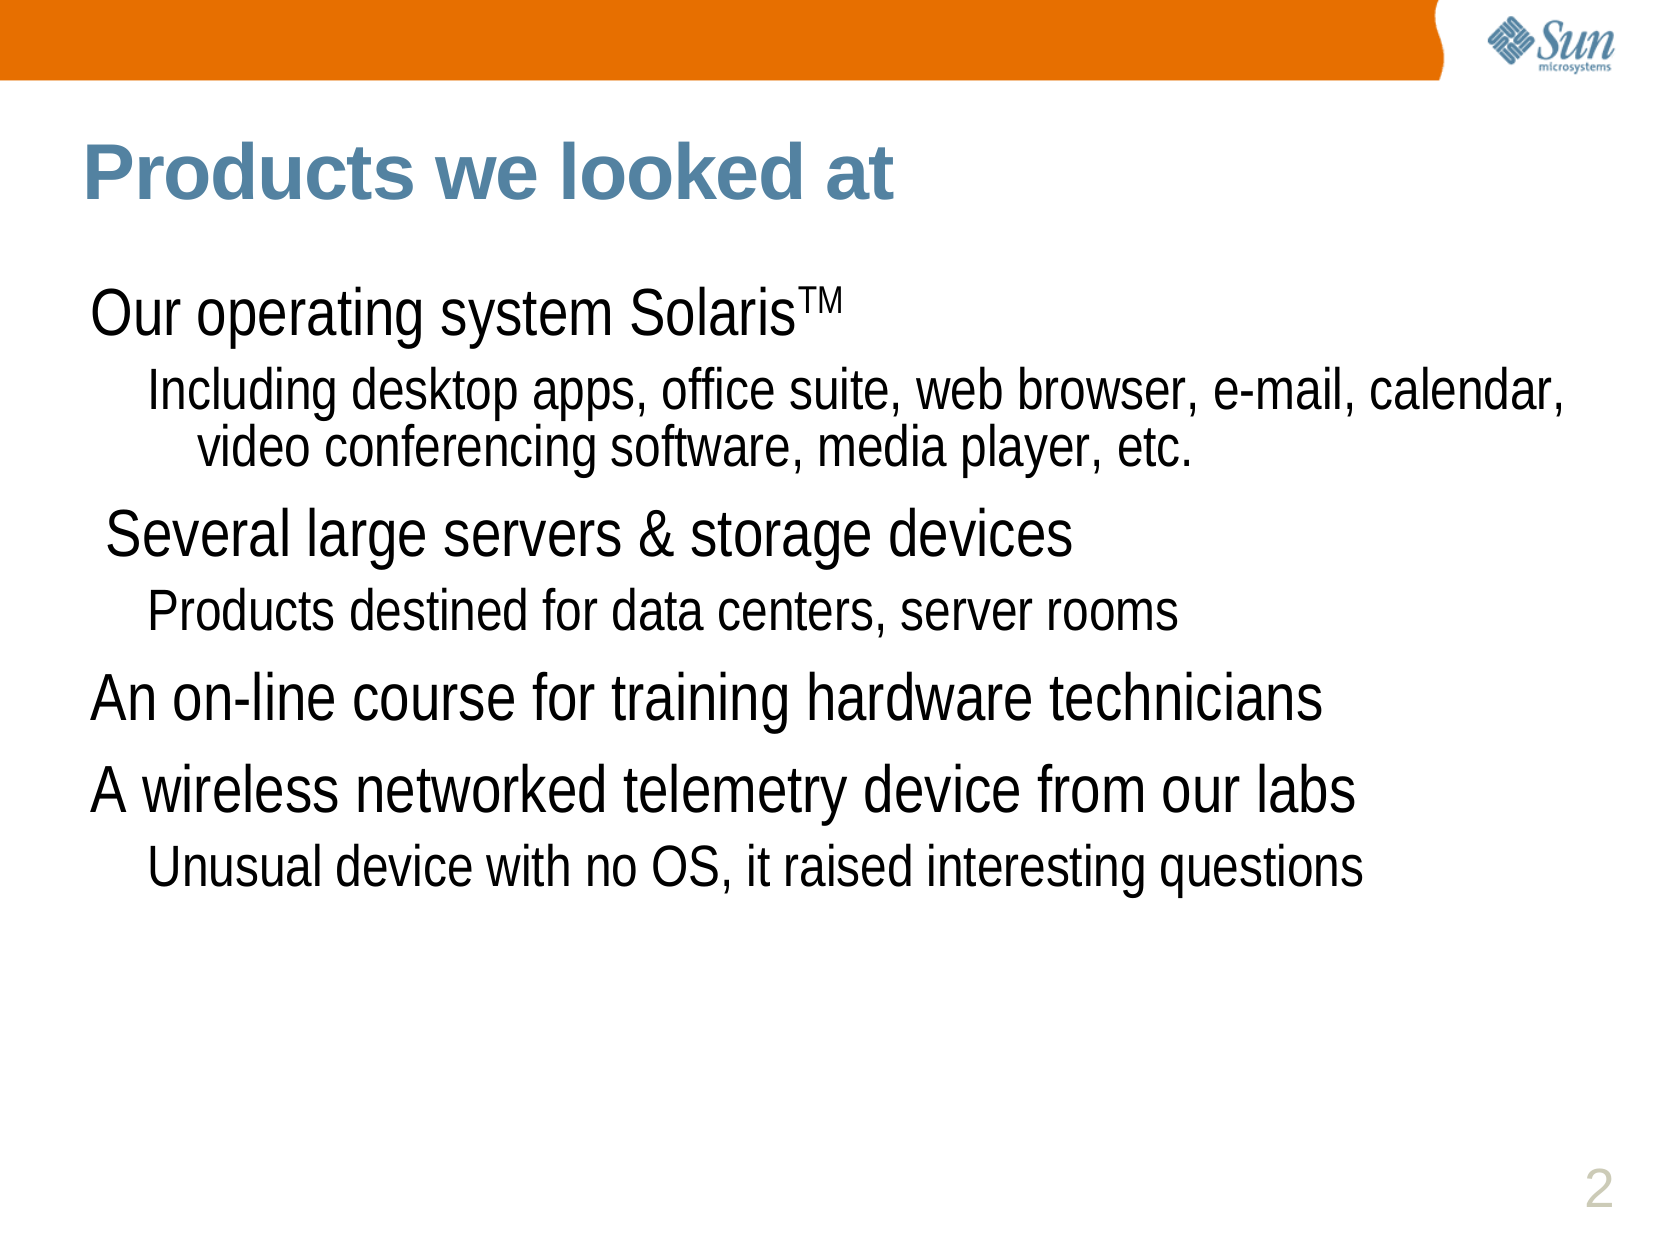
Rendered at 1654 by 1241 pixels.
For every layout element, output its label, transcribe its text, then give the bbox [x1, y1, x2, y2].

picture [0, 0, 1654, 83]
title Products we looked at [82, 135, 1585, 251]
list Our operating system SolarisTM Including desktop apps, office suite, web browser, e-mail, calendar, video conferencing software, media player, etc. Several large servers & storage devices Products destined for data centers, server rooms An on-line course for training hardware technicians A wireless networked telemetry device from our labs Unusual device with no OS, it raised interesting questions [71, 283, 1571, 1049]
